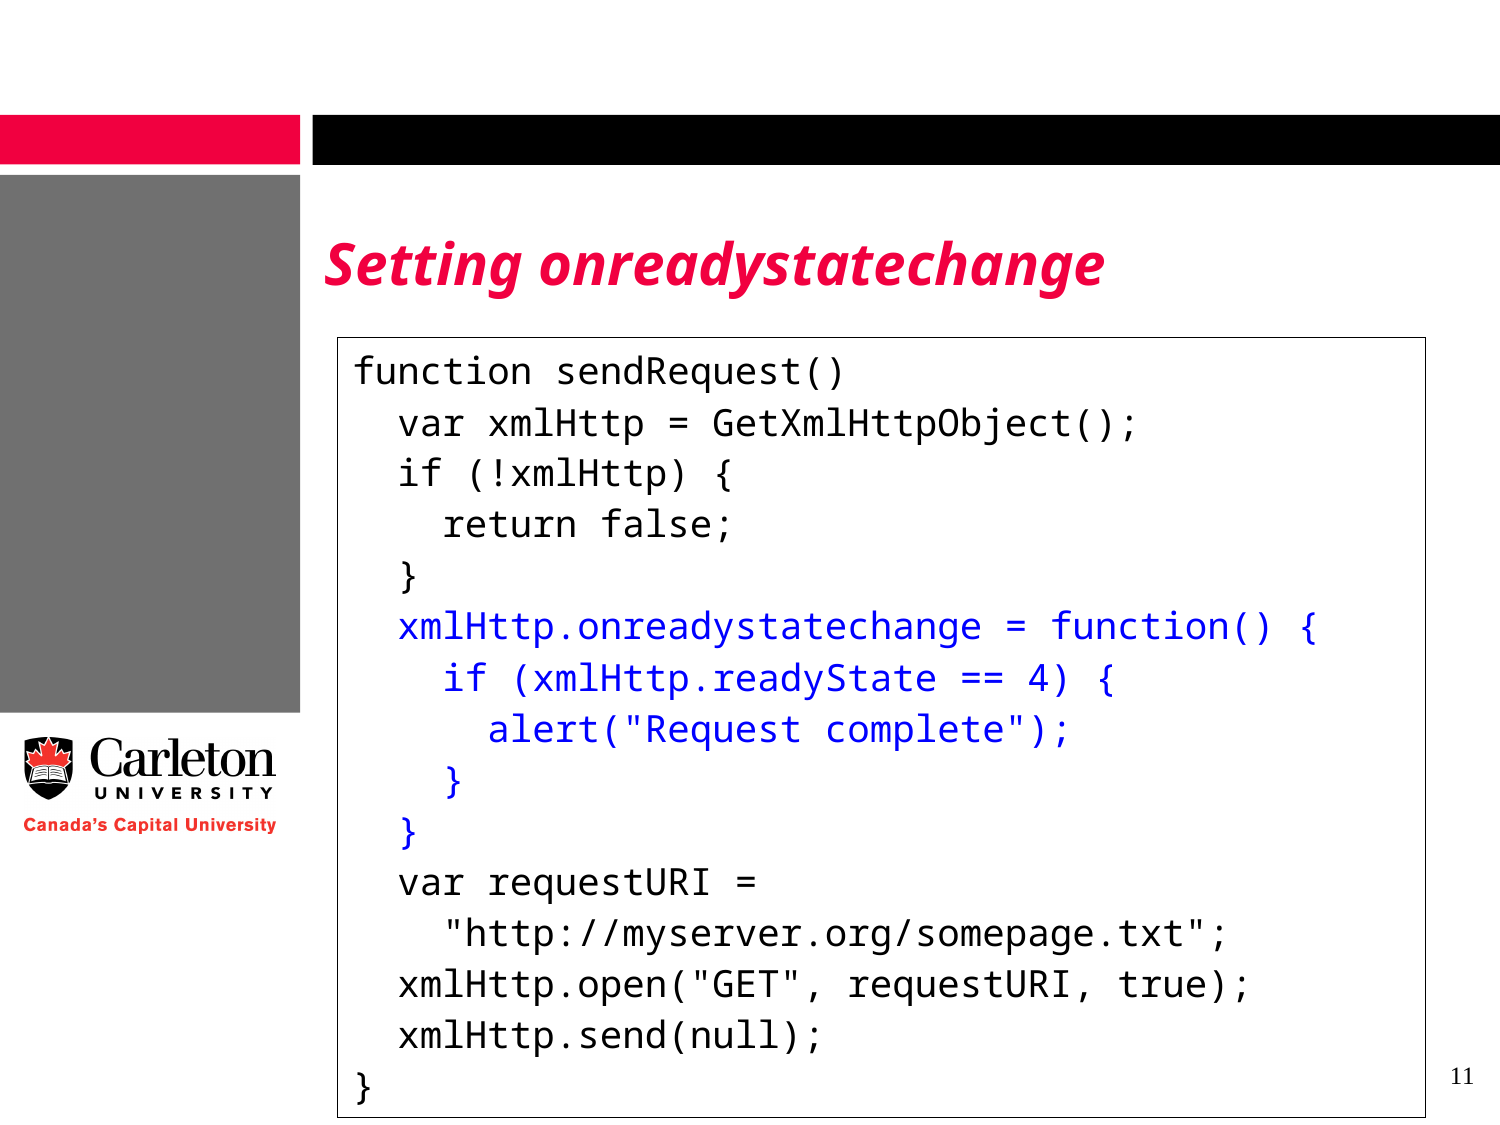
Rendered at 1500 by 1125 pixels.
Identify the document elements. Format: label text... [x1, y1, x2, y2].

text_box function sendRequest() var xmlHttp = GetXmlHttpObject(); if (!xmlHttp) { return false; } xmlHttp.onreadystatechange = function() { if (xmlHttp.readyState == 4) { alert("Request complete"); } } var requestURI = "http://myserver.org/somepage.txt"; xmlHttp.open("GET", requestURI, true); xmlHttp.send(null); } [337, 337, 1426, 1031]
title Setting onreadystatechange [324, 187, 1450, 338]
picture [24, 737, 276, 834]
